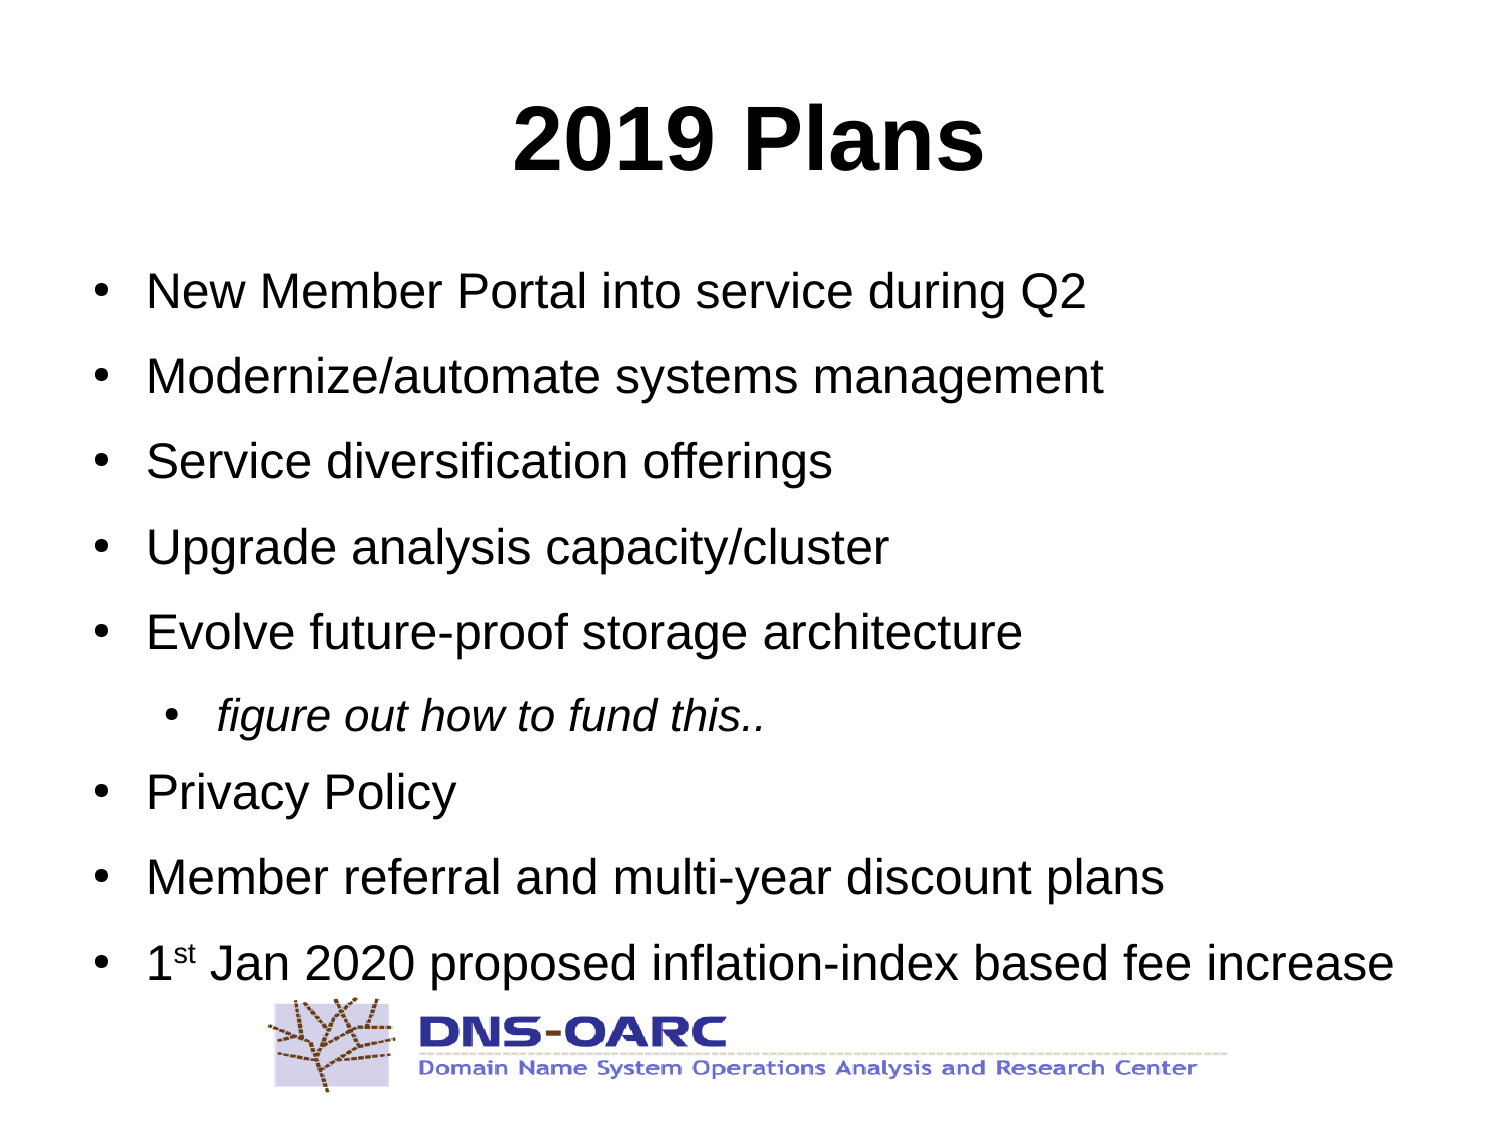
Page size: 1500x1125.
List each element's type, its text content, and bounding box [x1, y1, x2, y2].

title 2019 Plans [75, 44, 1425, 233]
picture [214, 991, 1259, 1099]
list New Member Portal into service during Q2 Modernize/automate systems management Service diversification offerings Upgrade analysis capacity/cluster Evolve future-proof storage architecture figure out how to fund this.. Privacy Policy Member referral and multi-year discount plans 1st Jan 2020 proposed inflation-index based fee increase [75, 263, 1425, 916]
